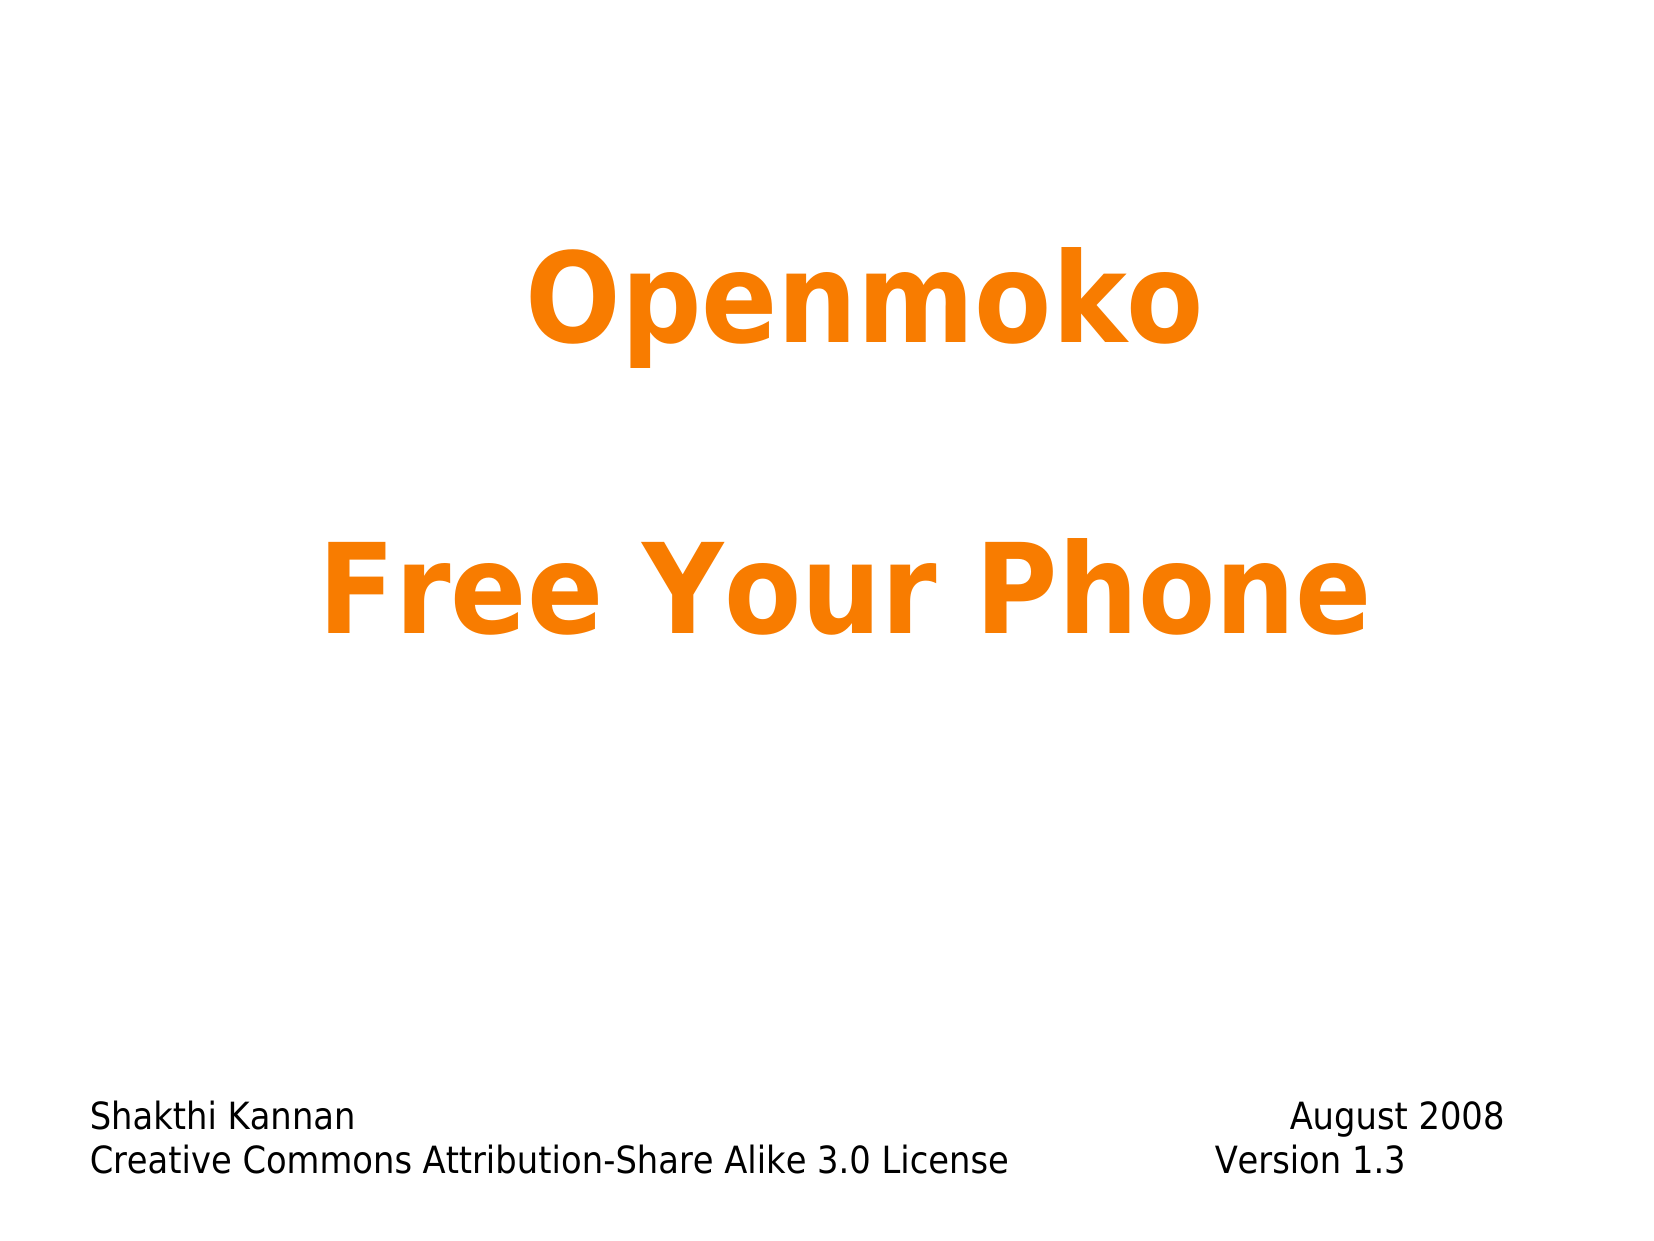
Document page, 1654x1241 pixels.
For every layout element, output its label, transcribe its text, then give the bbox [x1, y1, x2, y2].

text_box Shakthi Kannan August 2008 Creative Commons Attribution-Share Alike 3.0 License Version 1.3 [75, 1087, 1613, 1201]
text_box Openmoko Free Your Phone [78, 219, 1613, 671]
